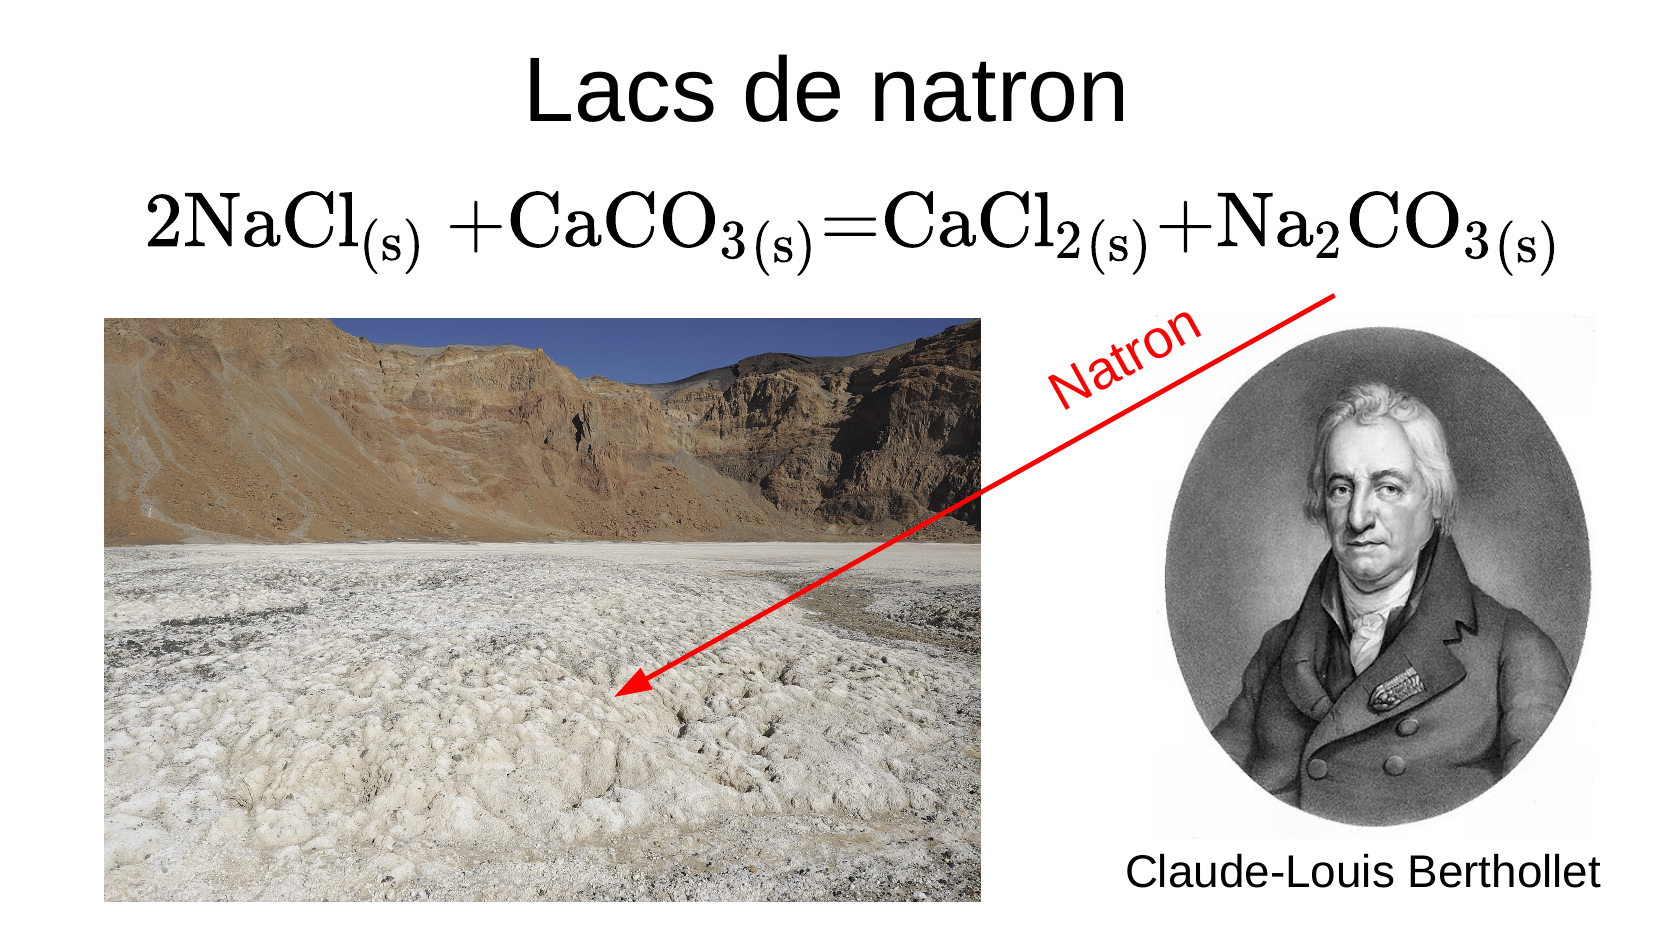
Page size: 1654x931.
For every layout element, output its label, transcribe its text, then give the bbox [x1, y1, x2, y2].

title Lacs de natron [82, 11, 1571, 168]
picture [1156, 315, 1292, 391]
picture [1156, 315, 1595, 838]
text_box Natron [1022, 267, 1246, 437]
picture [141, 188, 1566, 278]
text_box Claude-Louis Berthollet [1110, 838, 1654, 905]
picture [104, 318, 981, 902]
